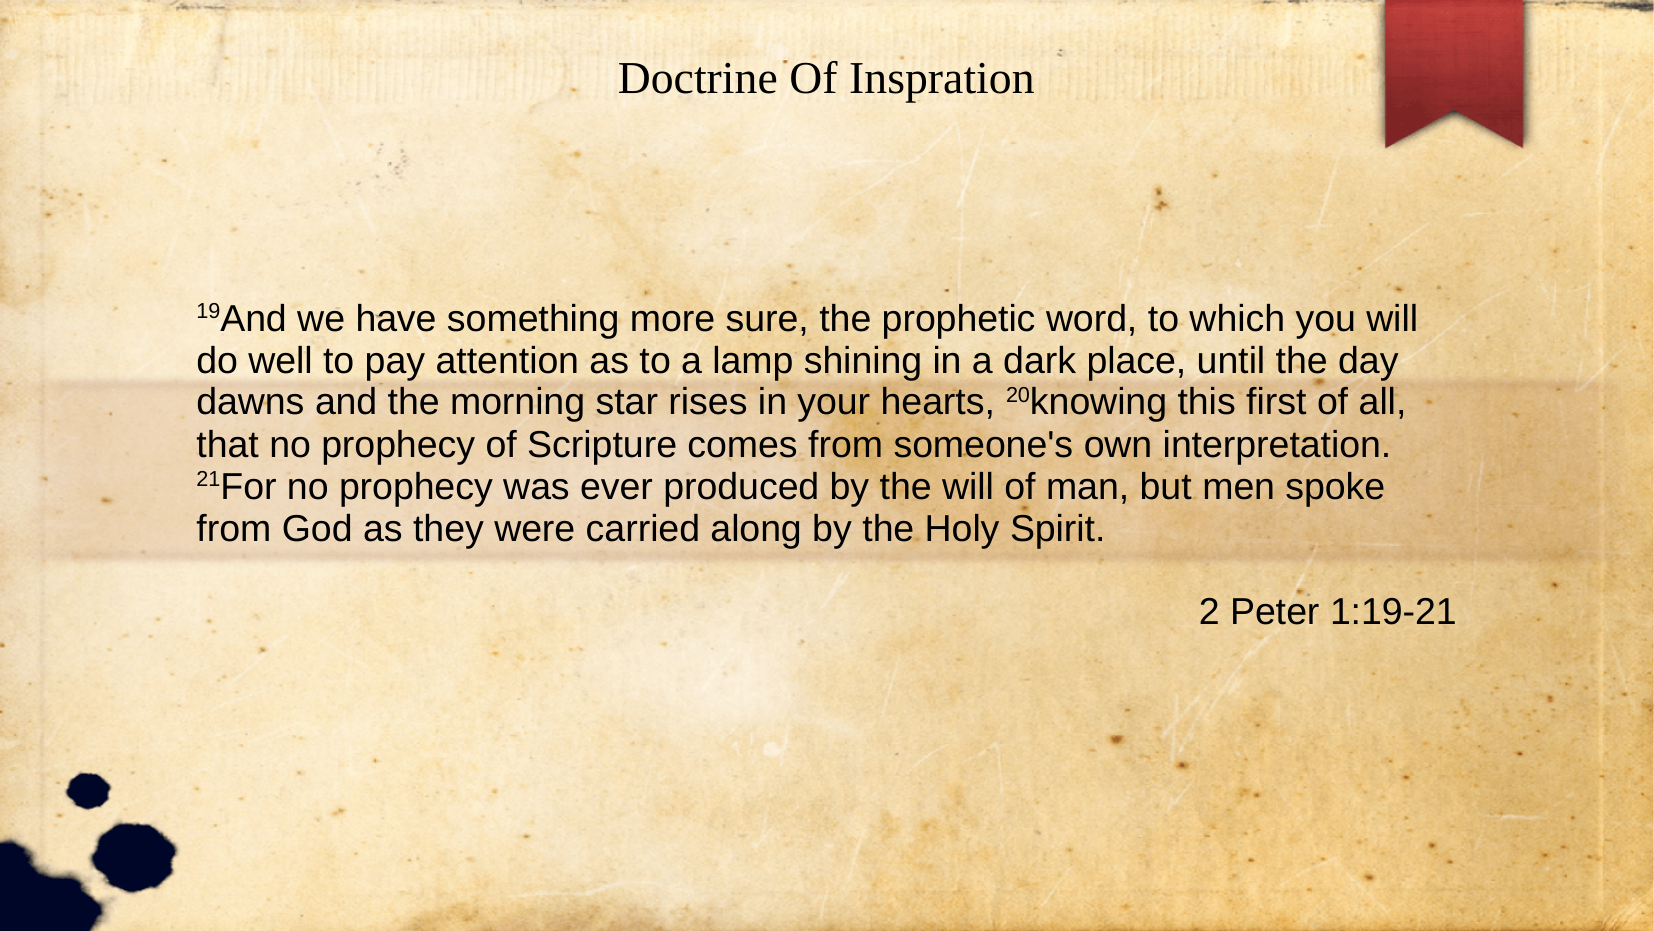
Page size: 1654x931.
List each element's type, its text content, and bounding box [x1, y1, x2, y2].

text_box 19And we have something more sure, the prophetic word, to which you will do well to pay attention as to a lamp shining in a dark place, until the day dawns and the morning star rises in your hearts, 20knowing this first of all, that no prophecy of Scripture comes from someone's own interpretation. 21For no prophecy was ever produced by the will of man, but men spoke from God as they were carried along by the Holy Spirit. 2 Peter 1:19-21 [181, 289, 1472, 641]
title Doctrine Of Inspration [82, 0, 1571, 156]
picture [0, 0, 1654, 931]
